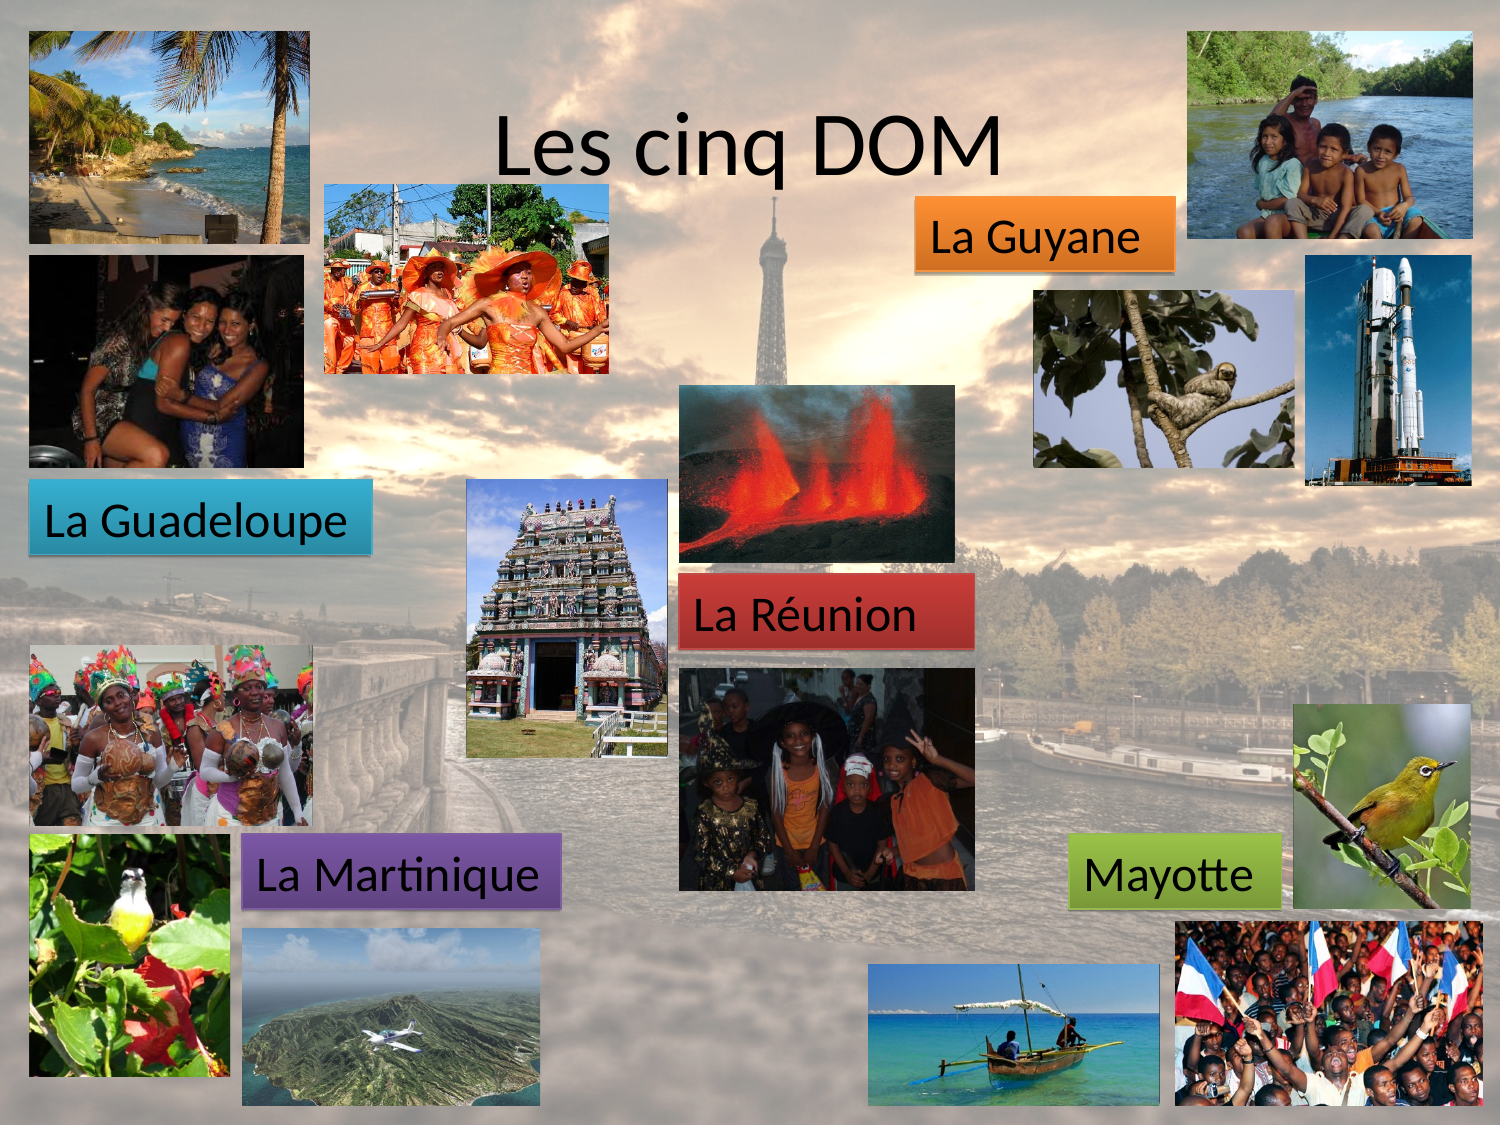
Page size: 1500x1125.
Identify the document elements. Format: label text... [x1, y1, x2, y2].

text_box La Guadeloupe [29, 479, 373, 555]
title Les cinq DOM [310, 45, 1187, 233]
text_box La Martinique [242, 834, 561, 909]
text_box La Guyane [915, 196, 1176, 272]
text_box Mayotte [1068, 834, 1282, 909]
text_box La Réunion [679, 574, 975, 649]
picture [0, 0, 1500, 1125]
